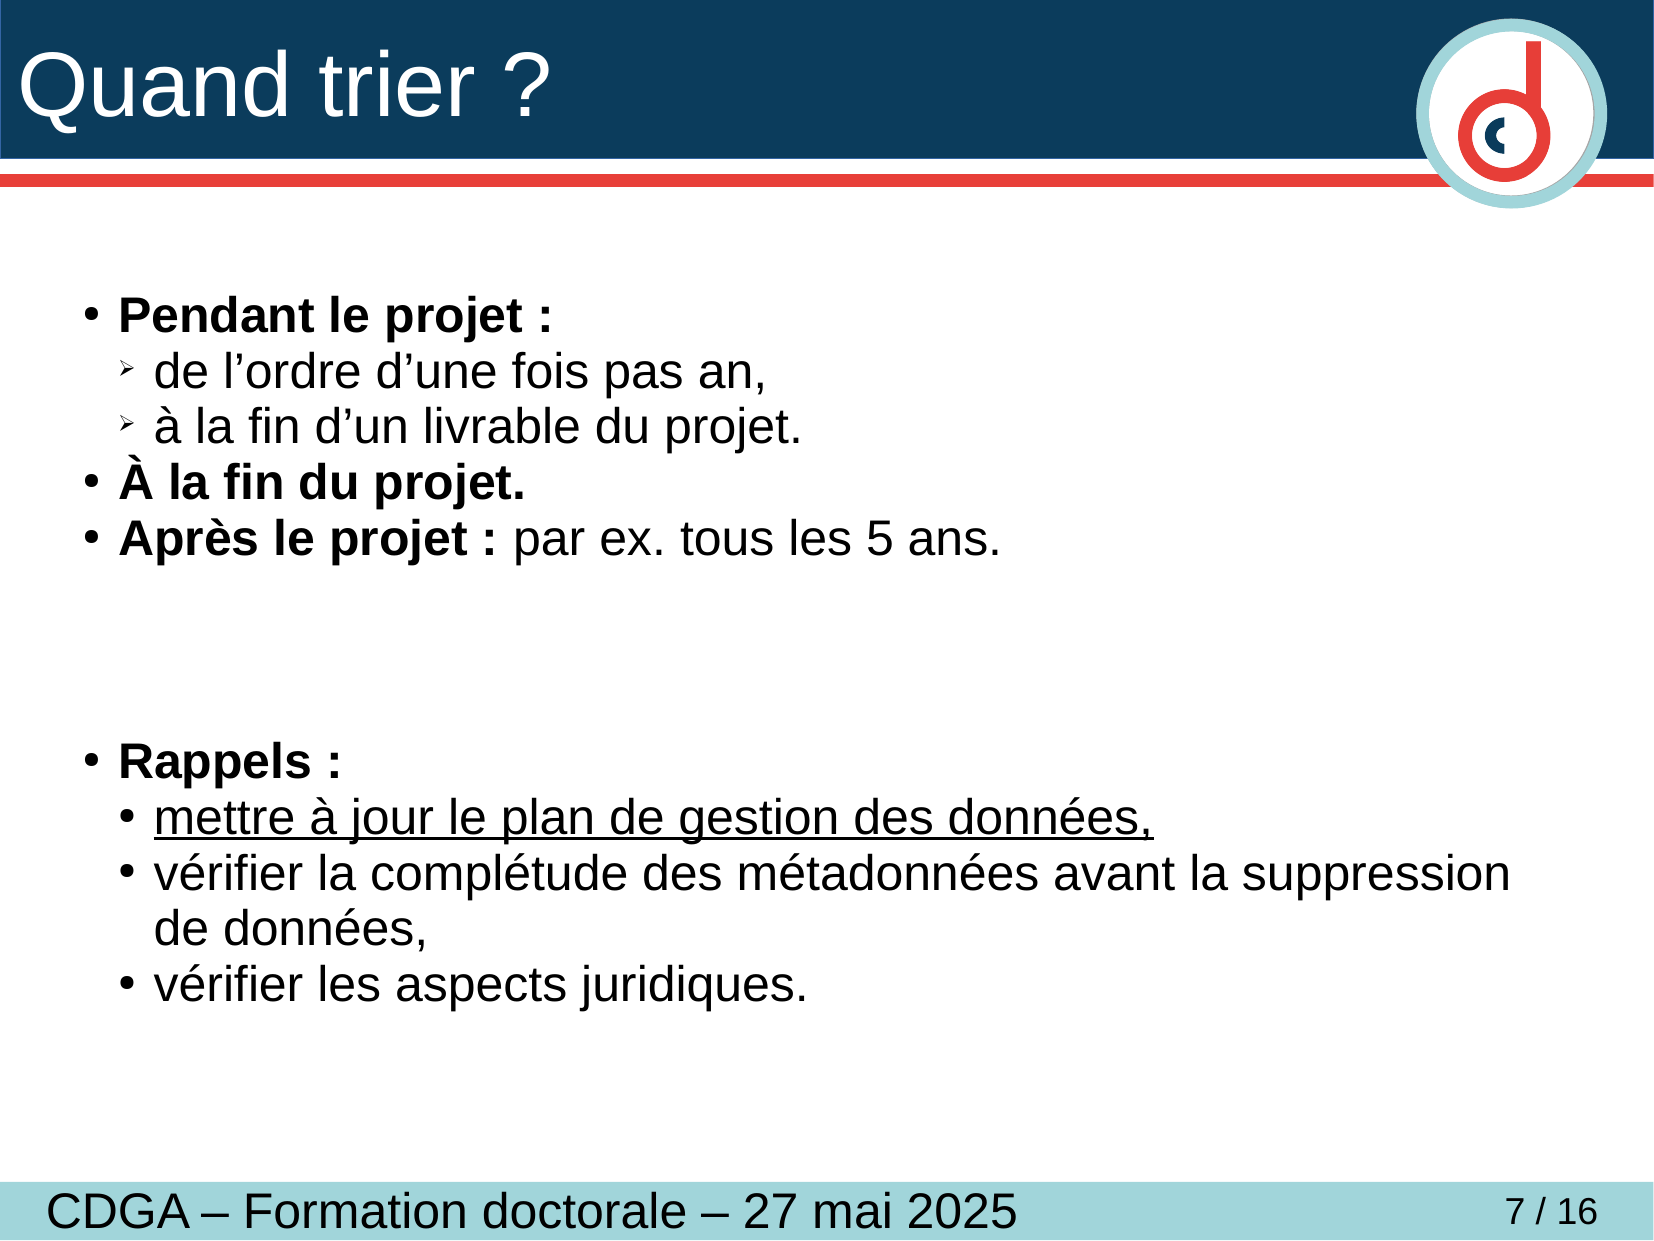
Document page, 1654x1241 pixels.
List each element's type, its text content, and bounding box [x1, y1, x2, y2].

subtitle Pendant le projet : de l’ordre d’une fois pas an, à la fin d’un livrable du projet. À la fin du projet. Après le projet : par ex. tous les 5 ans. Rappels : mettre à jour le plan de gestion des données, vérifier la complétude des métadonnées avant la suppression de données, vérifier les aspects juridiques. [82, 238, 1571, 1061]
title Quand trier ? [17, 11, 1412, 159]
